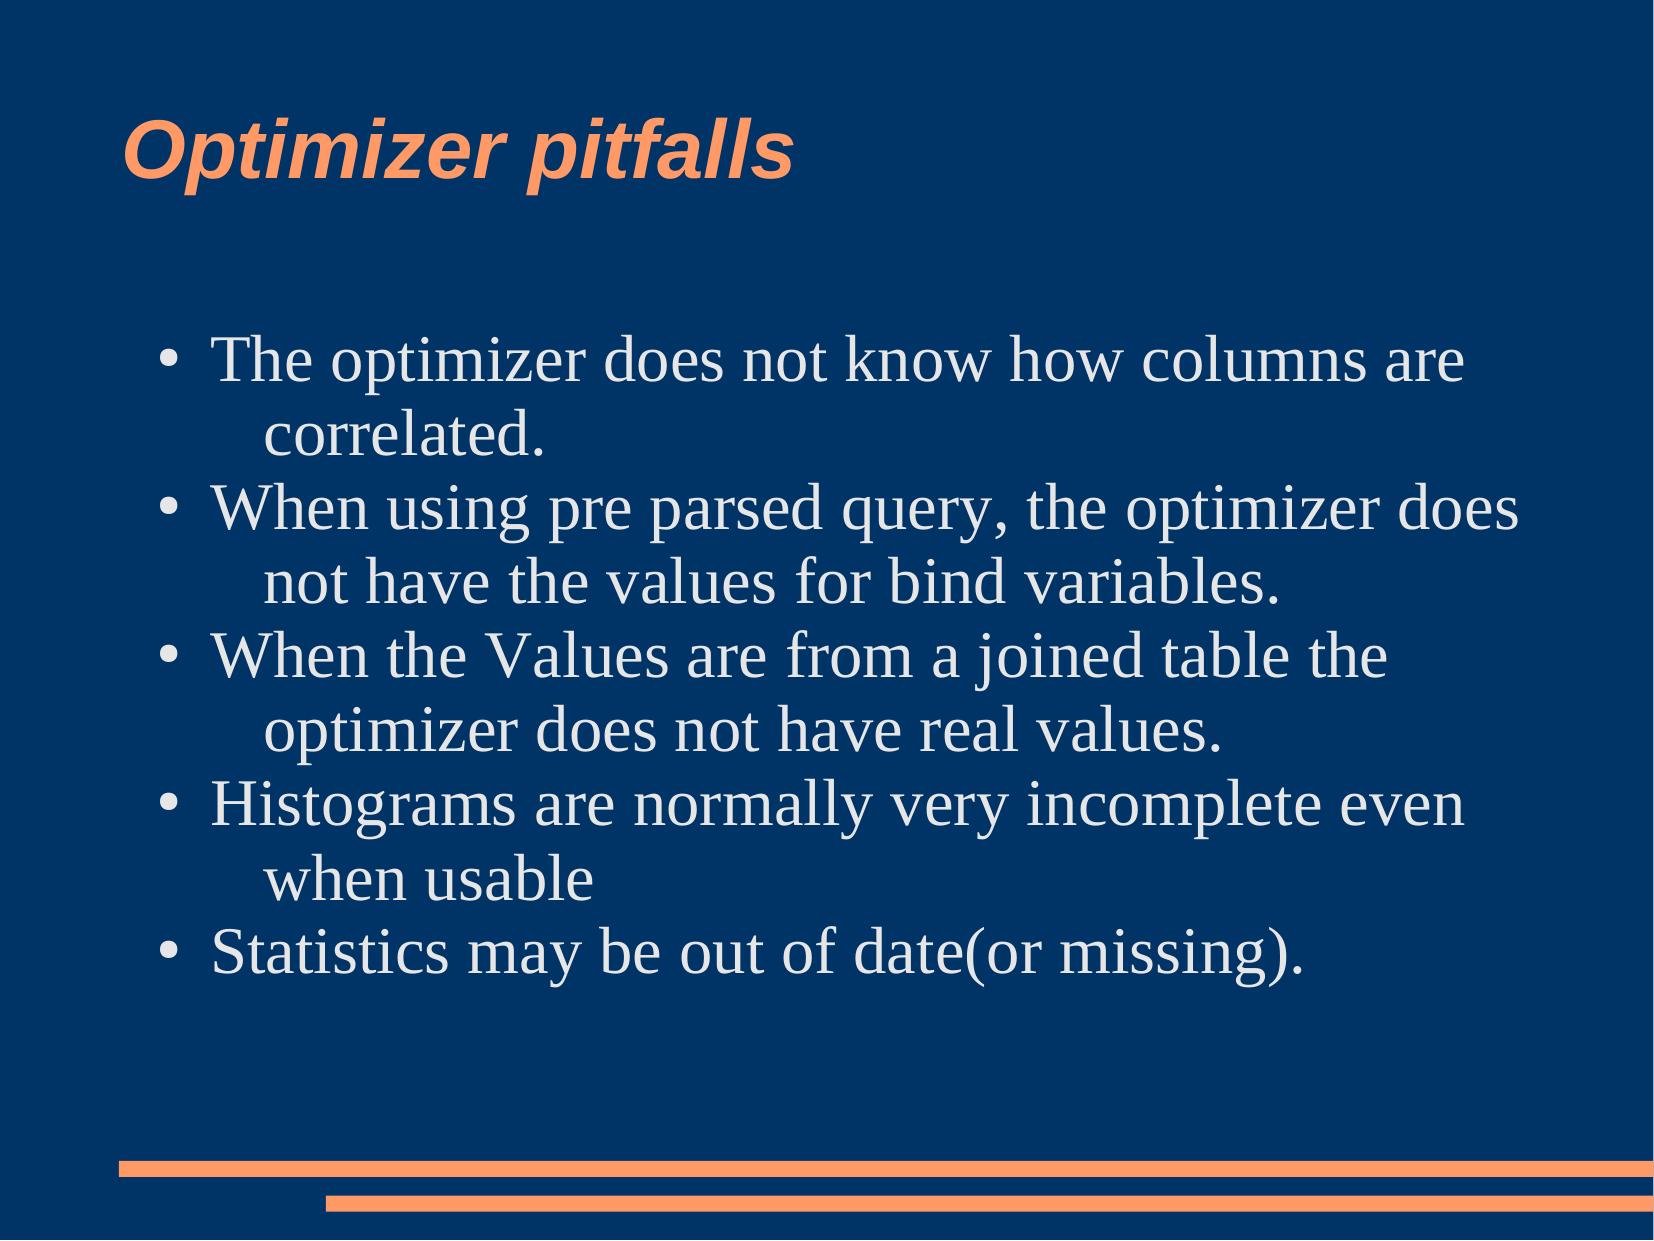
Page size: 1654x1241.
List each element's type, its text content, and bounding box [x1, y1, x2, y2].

list The optimizer does not know how columns are correlated. When using pre parsed query, the optimizer does not have the values for bind variables. When the Values are from a joined table the optimizer does not have real values. Histograms are normally very incomplete even when usable Statistics may be out of date(or missing). [121, 322, 1561, 1133]
title Optimizer pitfalls [121, 46, 1534, 254]
